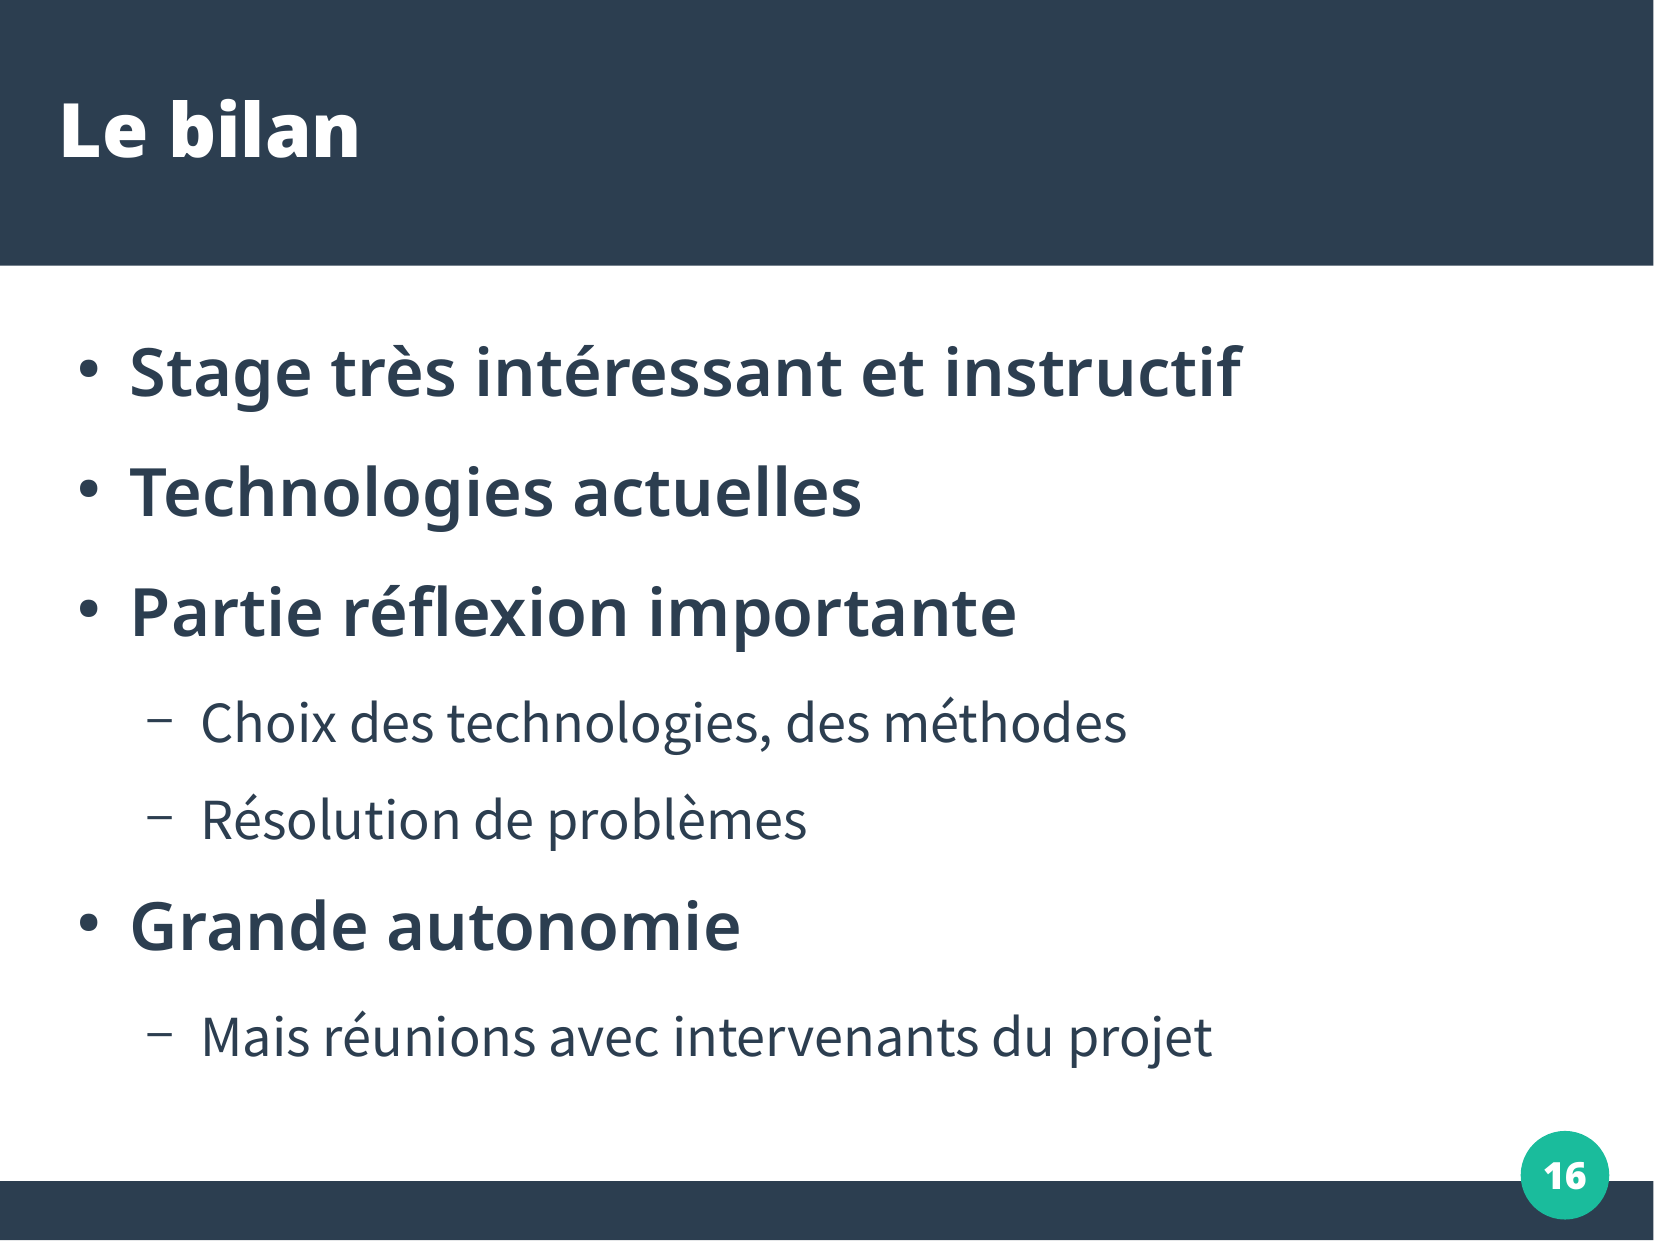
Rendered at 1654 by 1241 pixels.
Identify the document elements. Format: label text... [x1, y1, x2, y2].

list Stage très intéressant et instructif Technologies actuelles Partie réflexion importante Choix des technologies, des méthodes Résolution de problèmes Grande autonomie Mais réunions avec intervenants du projet [59, 324, 1595, 1152]
title Le bilan [59, 49, 1595, 207]
